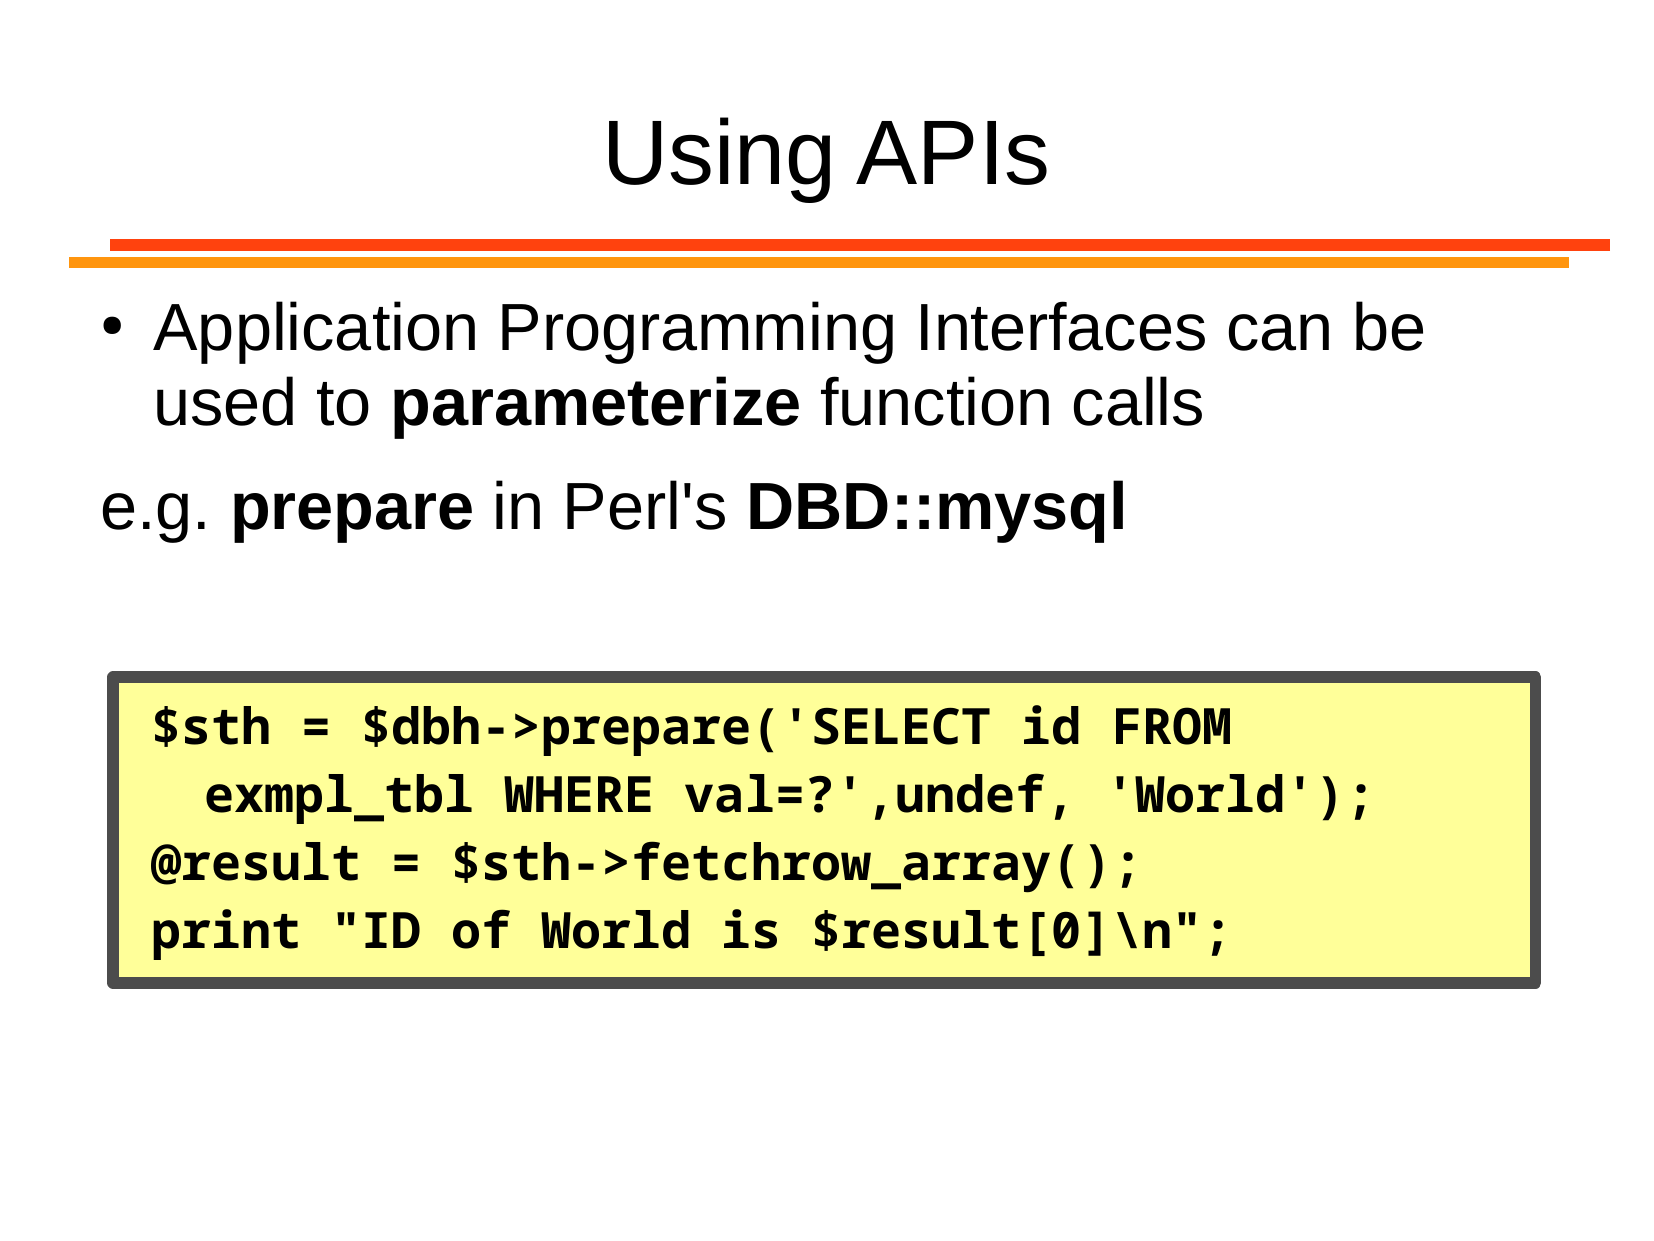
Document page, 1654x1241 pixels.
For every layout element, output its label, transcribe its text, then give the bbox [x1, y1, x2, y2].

title Using APIs [82, 56, 1571, 250]
text_box $sth = $dbh->prepare('SELECT id FROM exmpl_tbl WHERE val=?',undef, 'World'); @result = $sth->fetchrow_array(); print "ID of World is $result[0]\n"; [113, 677, 1536, 983]
list Application Programming Interfaces can be used to parameterize function calls e.g. prepare in Perl's DBD::mysql [82, 290, 1571, 1094]
